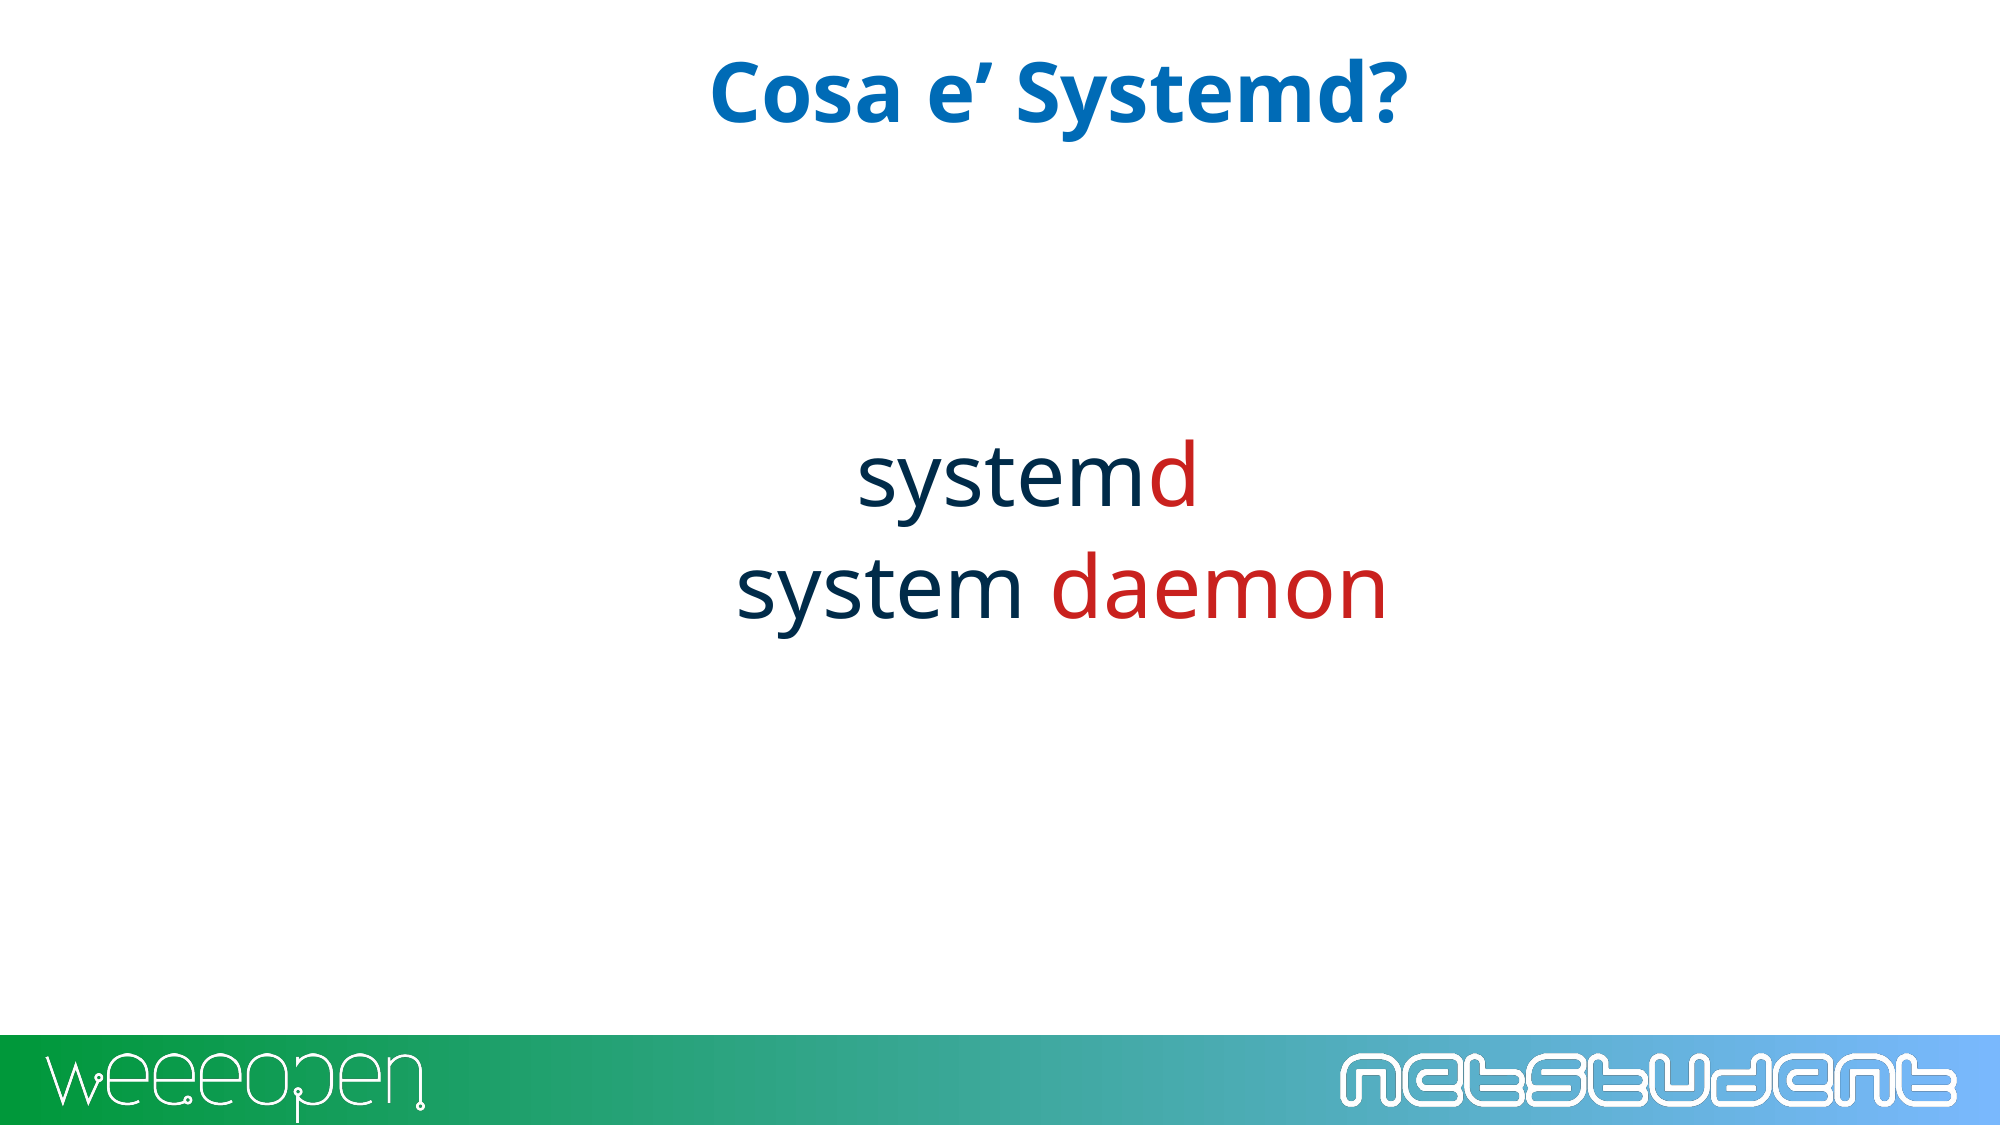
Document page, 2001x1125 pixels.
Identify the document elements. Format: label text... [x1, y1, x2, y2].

picture [1340, 1053, 1957, 1107]
picture [45, 1053, 425, 1123]
text_box systemd [856, 412, 1144, 524]
text_box [0, 0, 2000, 1125]
text_box system daemon [735, 525, 1265, 636]
text_box Cosa e’ Systemd? [708, 33, 1292, 139]
